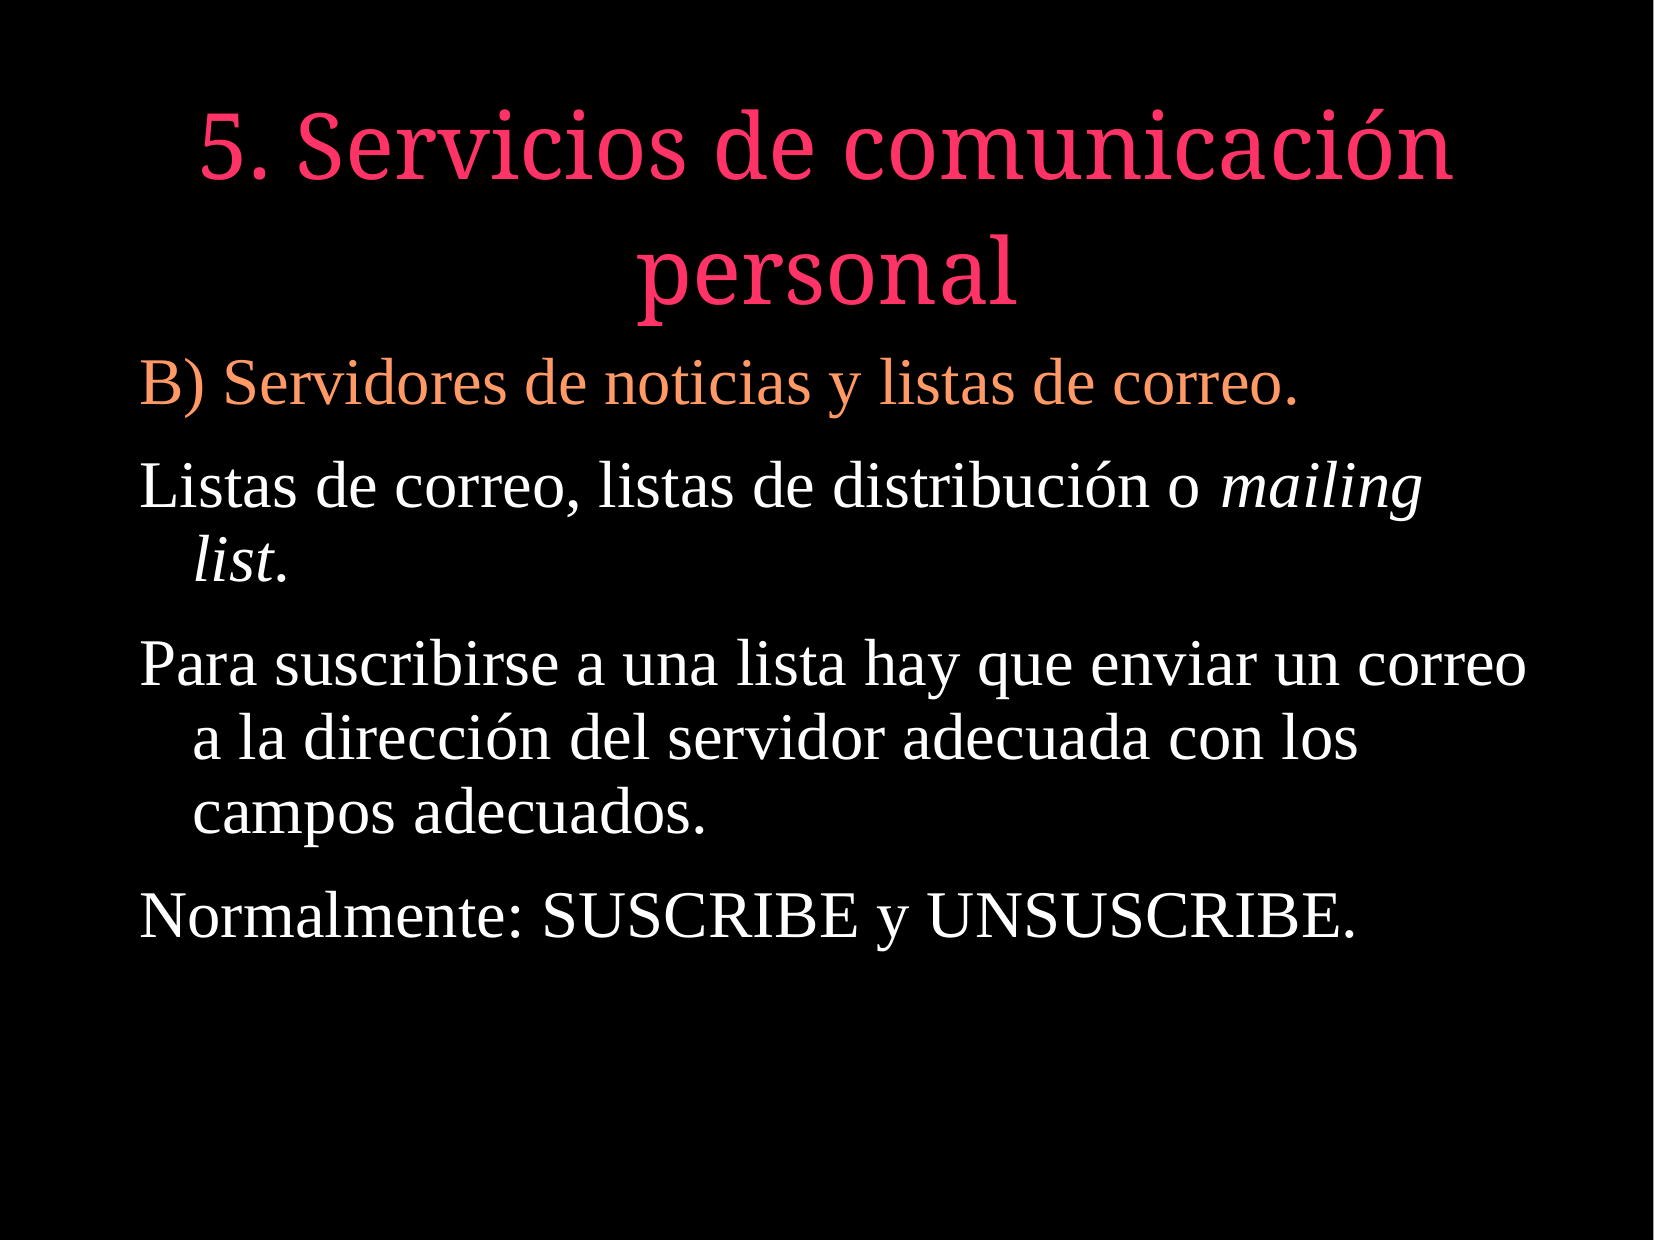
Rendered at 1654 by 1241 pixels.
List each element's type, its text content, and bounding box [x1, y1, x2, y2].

title 5. Servicios de comunicación personal [121, 82, 1534, 331]
list B) Servidores de noticias y listas de correo. Listas de correo, listas de distribución o mailing list. Para suscribirse a una lista hay que enviar un correo a la dirección del servidor adecuada con los campos adecuados. Normalmente: SUSCRIBE y UNSUSCRIBE. [121, 344, 1534, 1127]
